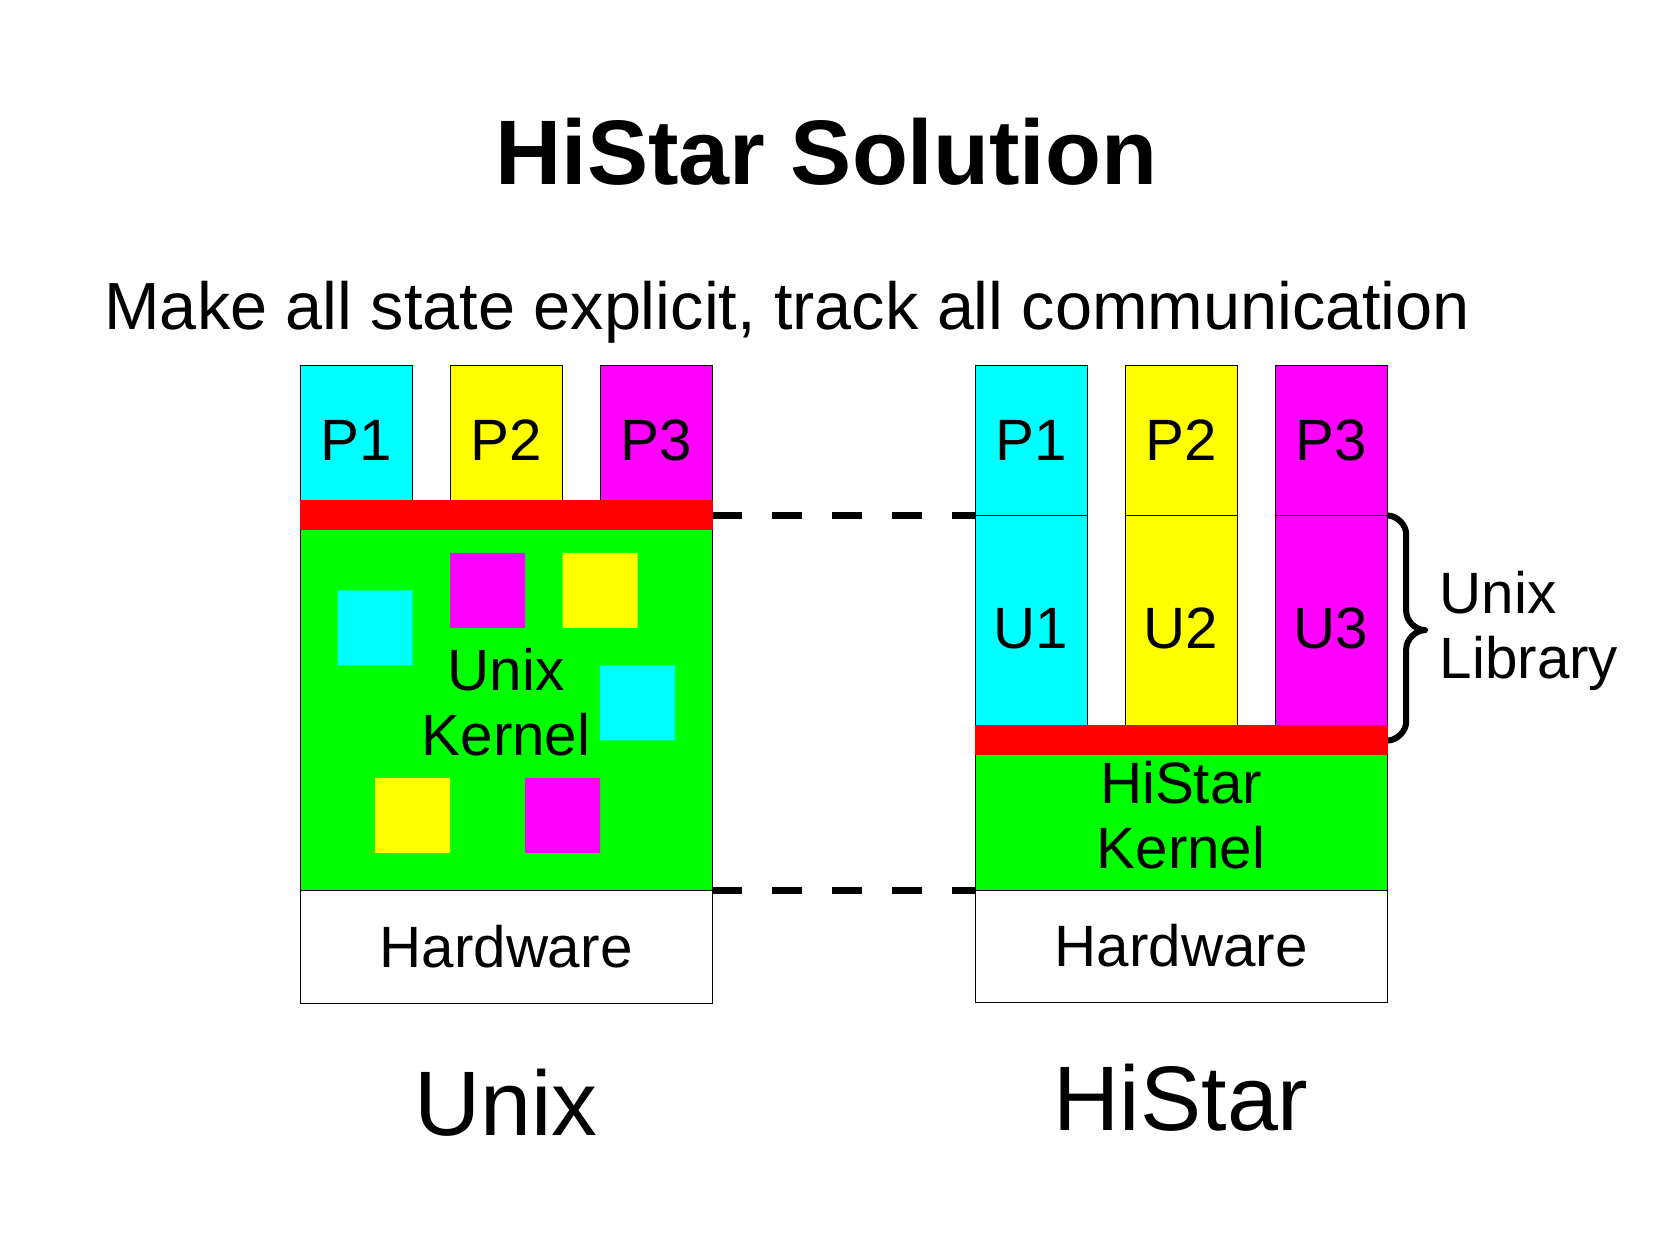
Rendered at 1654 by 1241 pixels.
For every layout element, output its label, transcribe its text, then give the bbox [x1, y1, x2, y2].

text_box HiStar [975, 1088, 1388, 1158]
text_box Unix [300, 1088, 713, 1163]
title HiStar Solution [82, 49, 1571, 257]
text_box Unix Library [1576, 552, 1651, 698]
list Make all state explicit, track all communication [86, 268, 1576, 1088]
